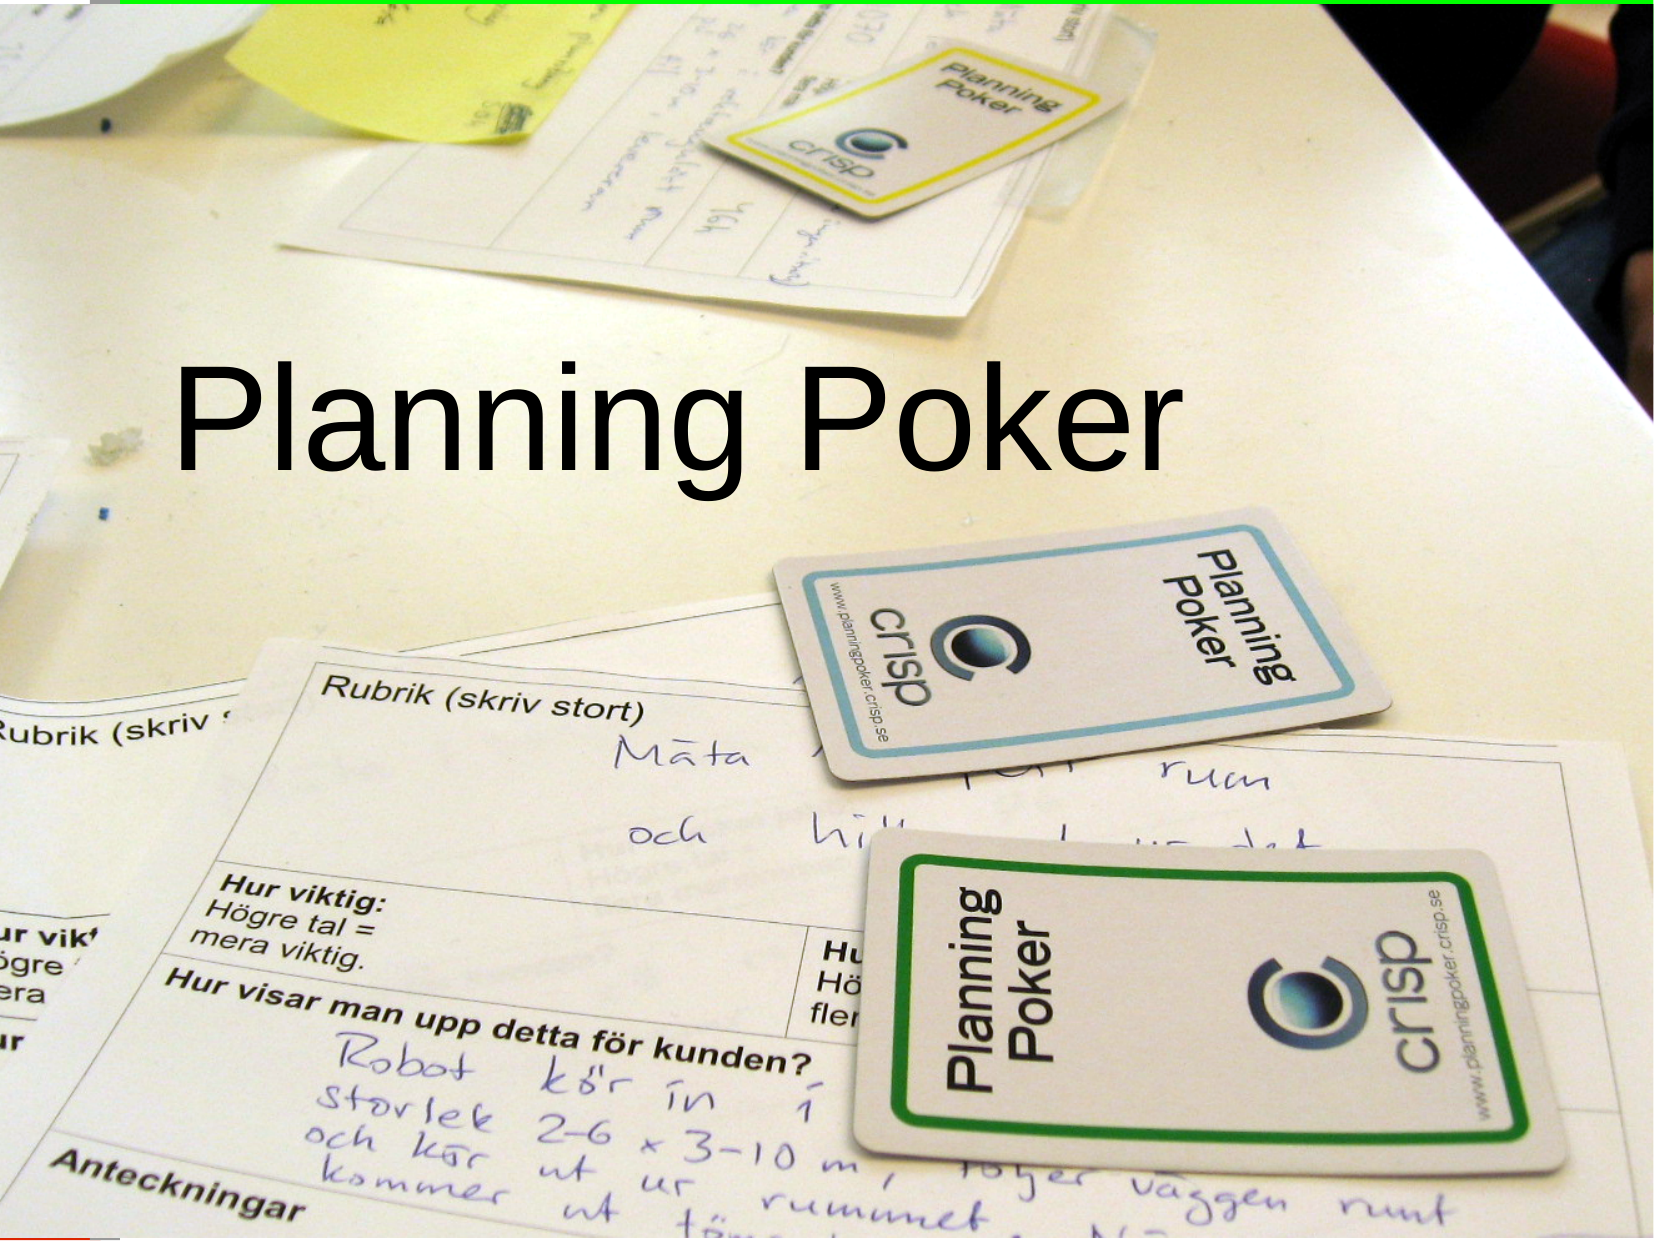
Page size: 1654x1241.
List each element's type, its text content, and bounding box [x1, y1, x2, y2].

picture [0, 4, 1654, 1238]
text_box Planning Poker [169, 334, 1188, 502]
